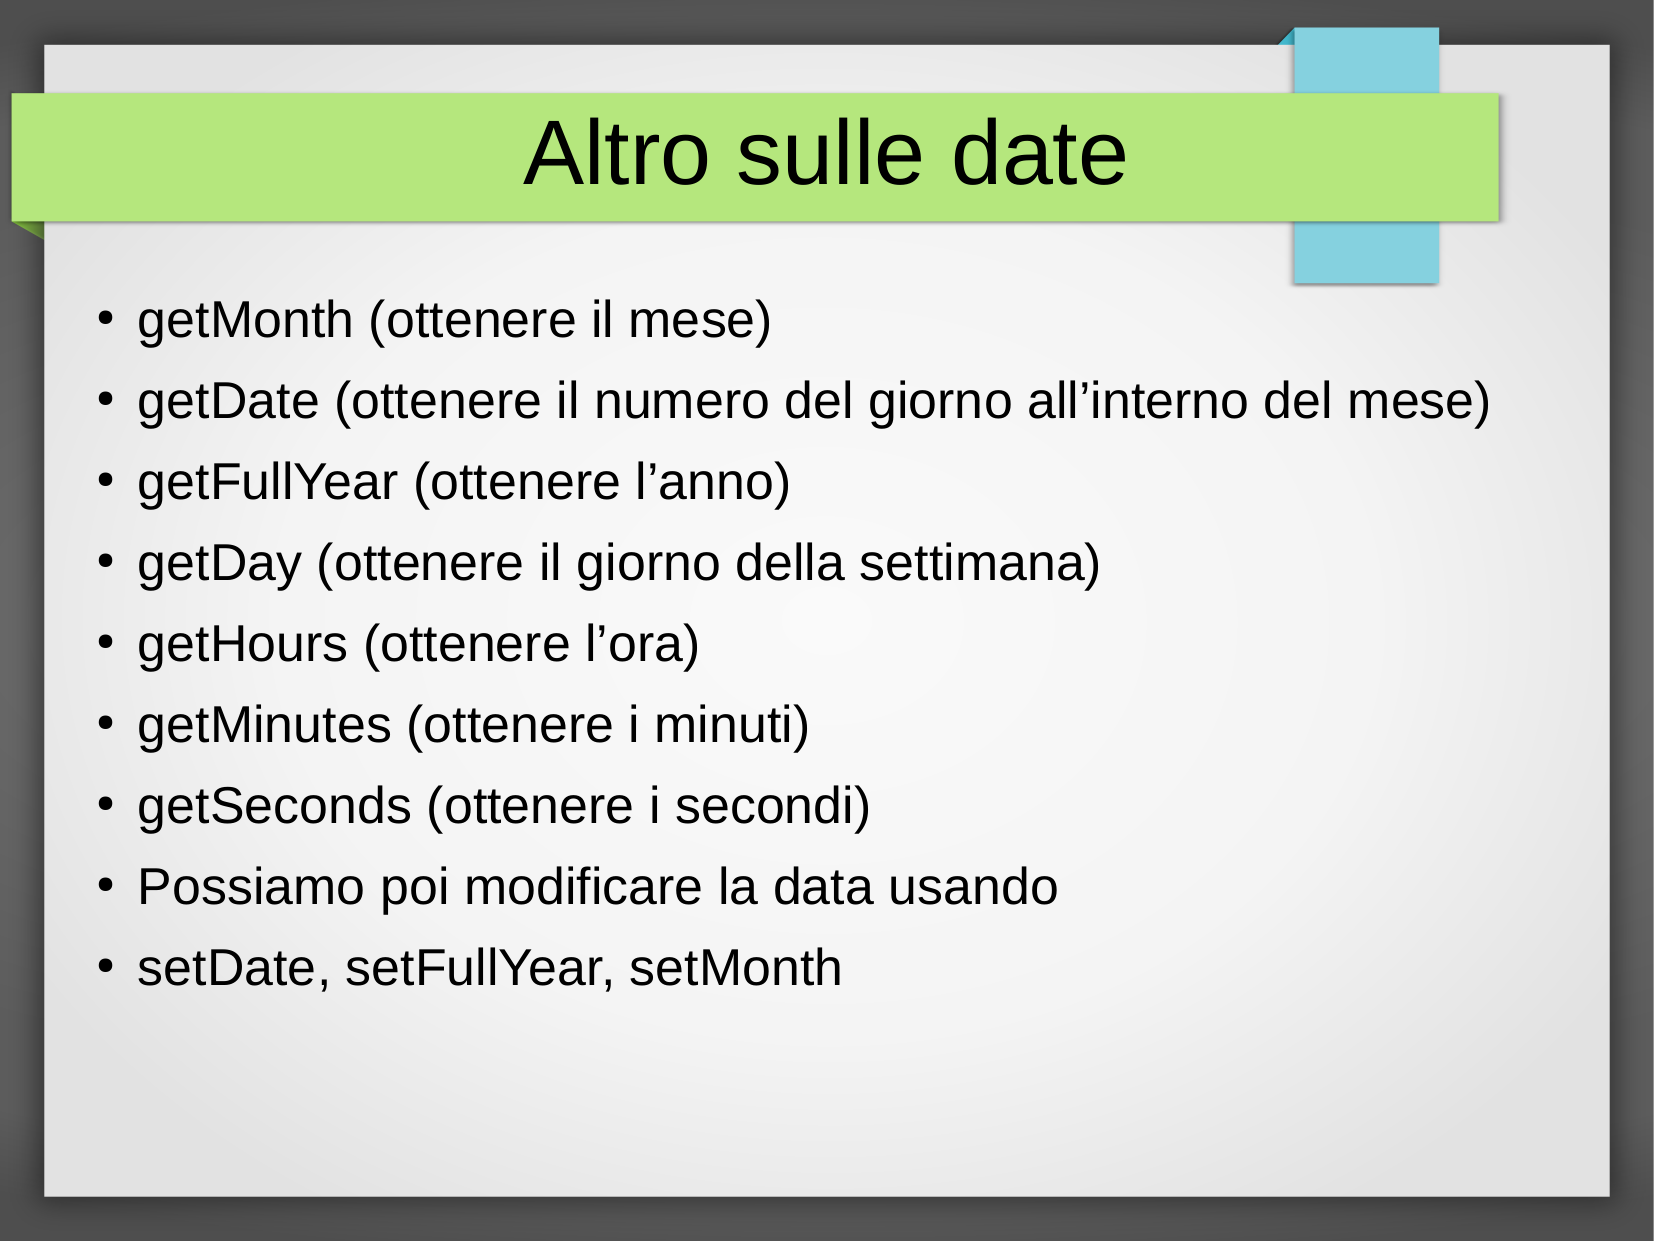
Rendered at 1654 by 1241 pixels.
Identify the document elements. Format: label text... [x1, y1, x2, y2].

picture [0, 0, 1654, 1241]
title Altro sulle date [82, 49, 1571, 257]
list getMonth (ottenere il mese) getDate (ottenere il numero del giorno all’interno del mese) getFullYear (ottenere l’anno) getDay (ottenere il giorno della settimana) getHours (ottenere l’ora) getMinutes (ottenere i minuti) getSeconds (ottenere i secondi) Possiamo poi modificare la data usando setDate, setFullYear, setMonth [82, 290, 1571, 1010]
